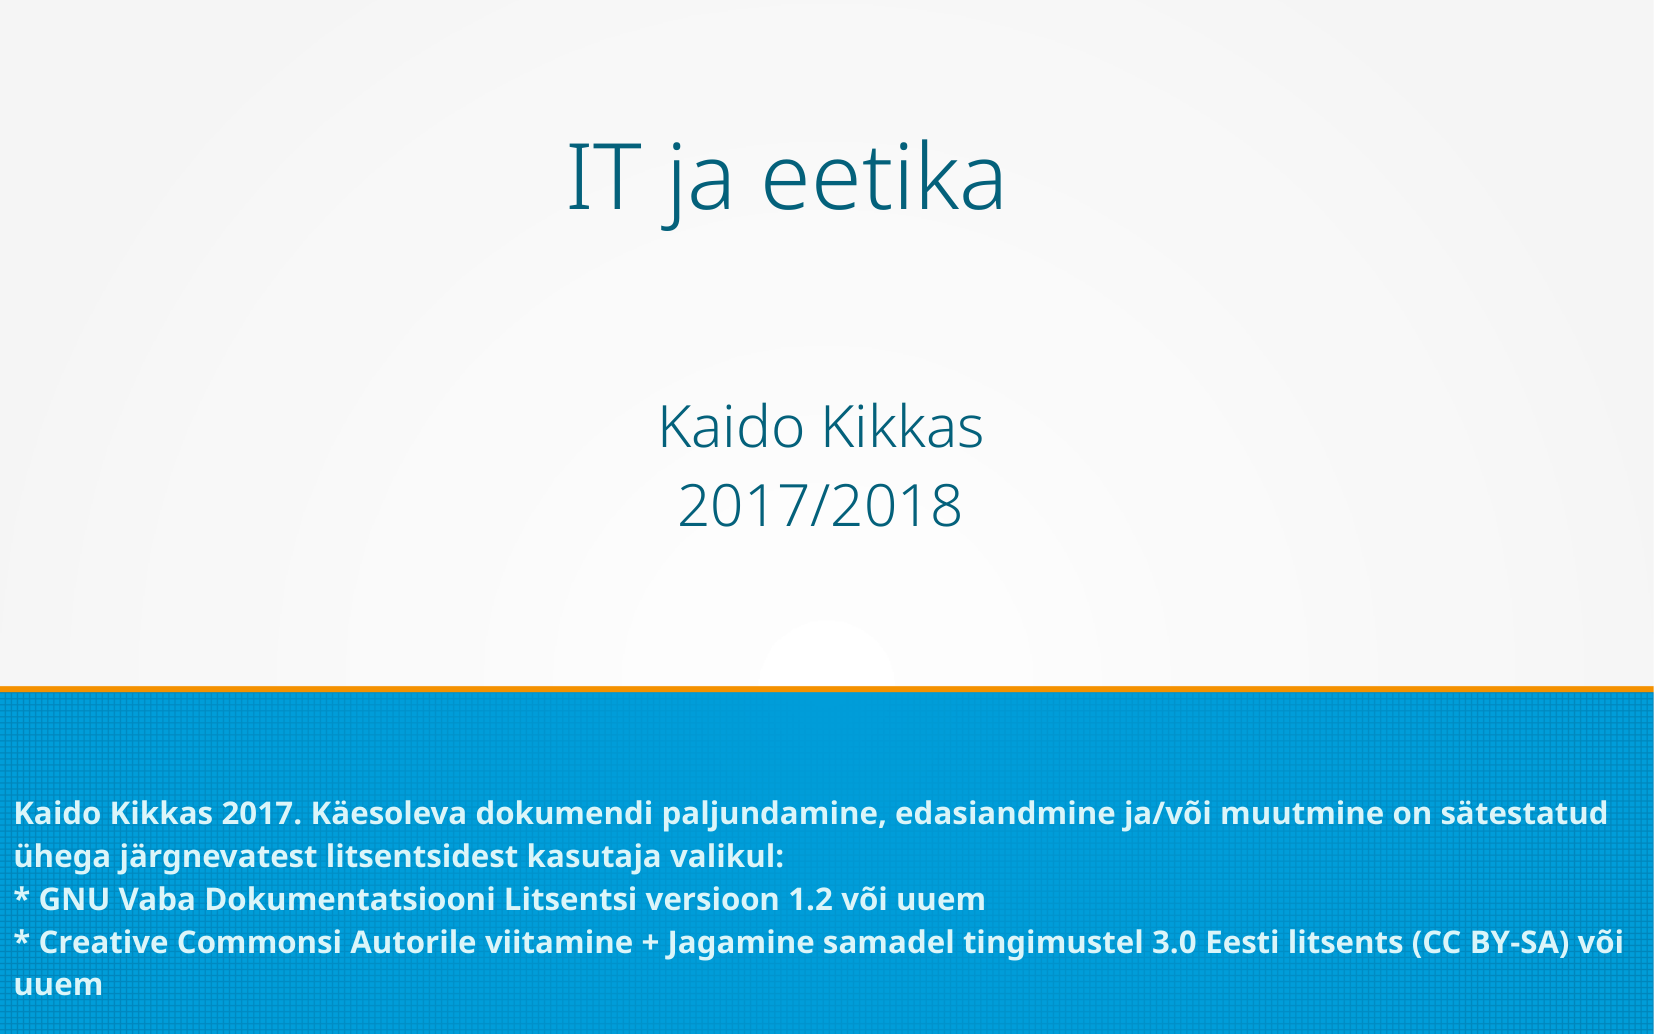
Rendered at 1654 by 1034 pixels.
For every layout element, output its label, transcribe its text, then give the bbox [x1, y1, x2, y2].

title IT ja eetika [75, 37, 1501, 237]
subtitle Kaido Kikkas 2017. Käesoleva dokumendi paljundamine, edasiandmine ja/või muutmine on sätestatud ühega järgnevatest litsentsidest kasutaja valikul: * GNU Vaba Dokumentatsiooni Litsentsi versioon 1.2 või uuem * Creative Commonsi Autorile viitamine + Jagamine samadel tingimustel 3.0 Eesti litsents (CC BY-SA) või uuem [13, 791, 1630, 1004]
title Kaido Kikkas 2017/2018 [259, 345, 1382, 544]
picture [0, 0, 1654, 692]
